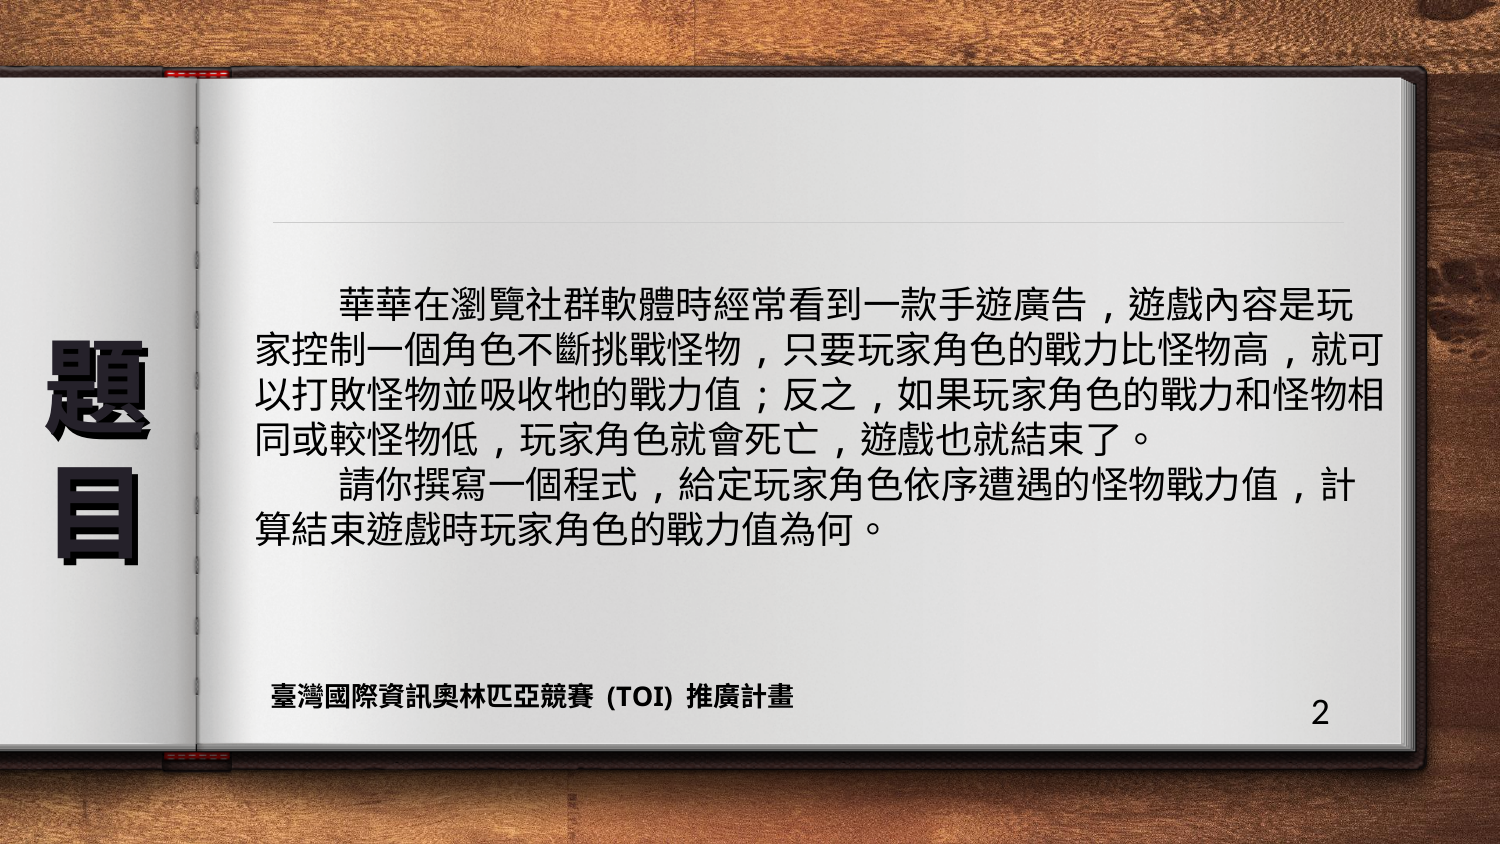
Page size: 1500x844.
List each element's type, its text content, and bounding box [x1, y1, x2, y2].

text_box 華華在瀏覽社群軟體時經常看到一款手遊廣告,遊戲內容是玩家控制一個角色不斷挑戰怪物,只要玩家角色的戰力比怪物高,就可以打敗怪物並吸收牠的戰力值;反之,如果玩家角色的戰力和怪物相同或較怪物低,玩家角色就會死亡,遊戲也就結束了。 請你撰寫一個程式,給定玩家角色依序遭遇的怪物戰力值,計算結束遊戲時玩家角色的戰力值為何。 [239, 228, 1406, 562]
text_box [1295, 672, 1386, 737]
title 題 目 [28, 306, 210, 552]
